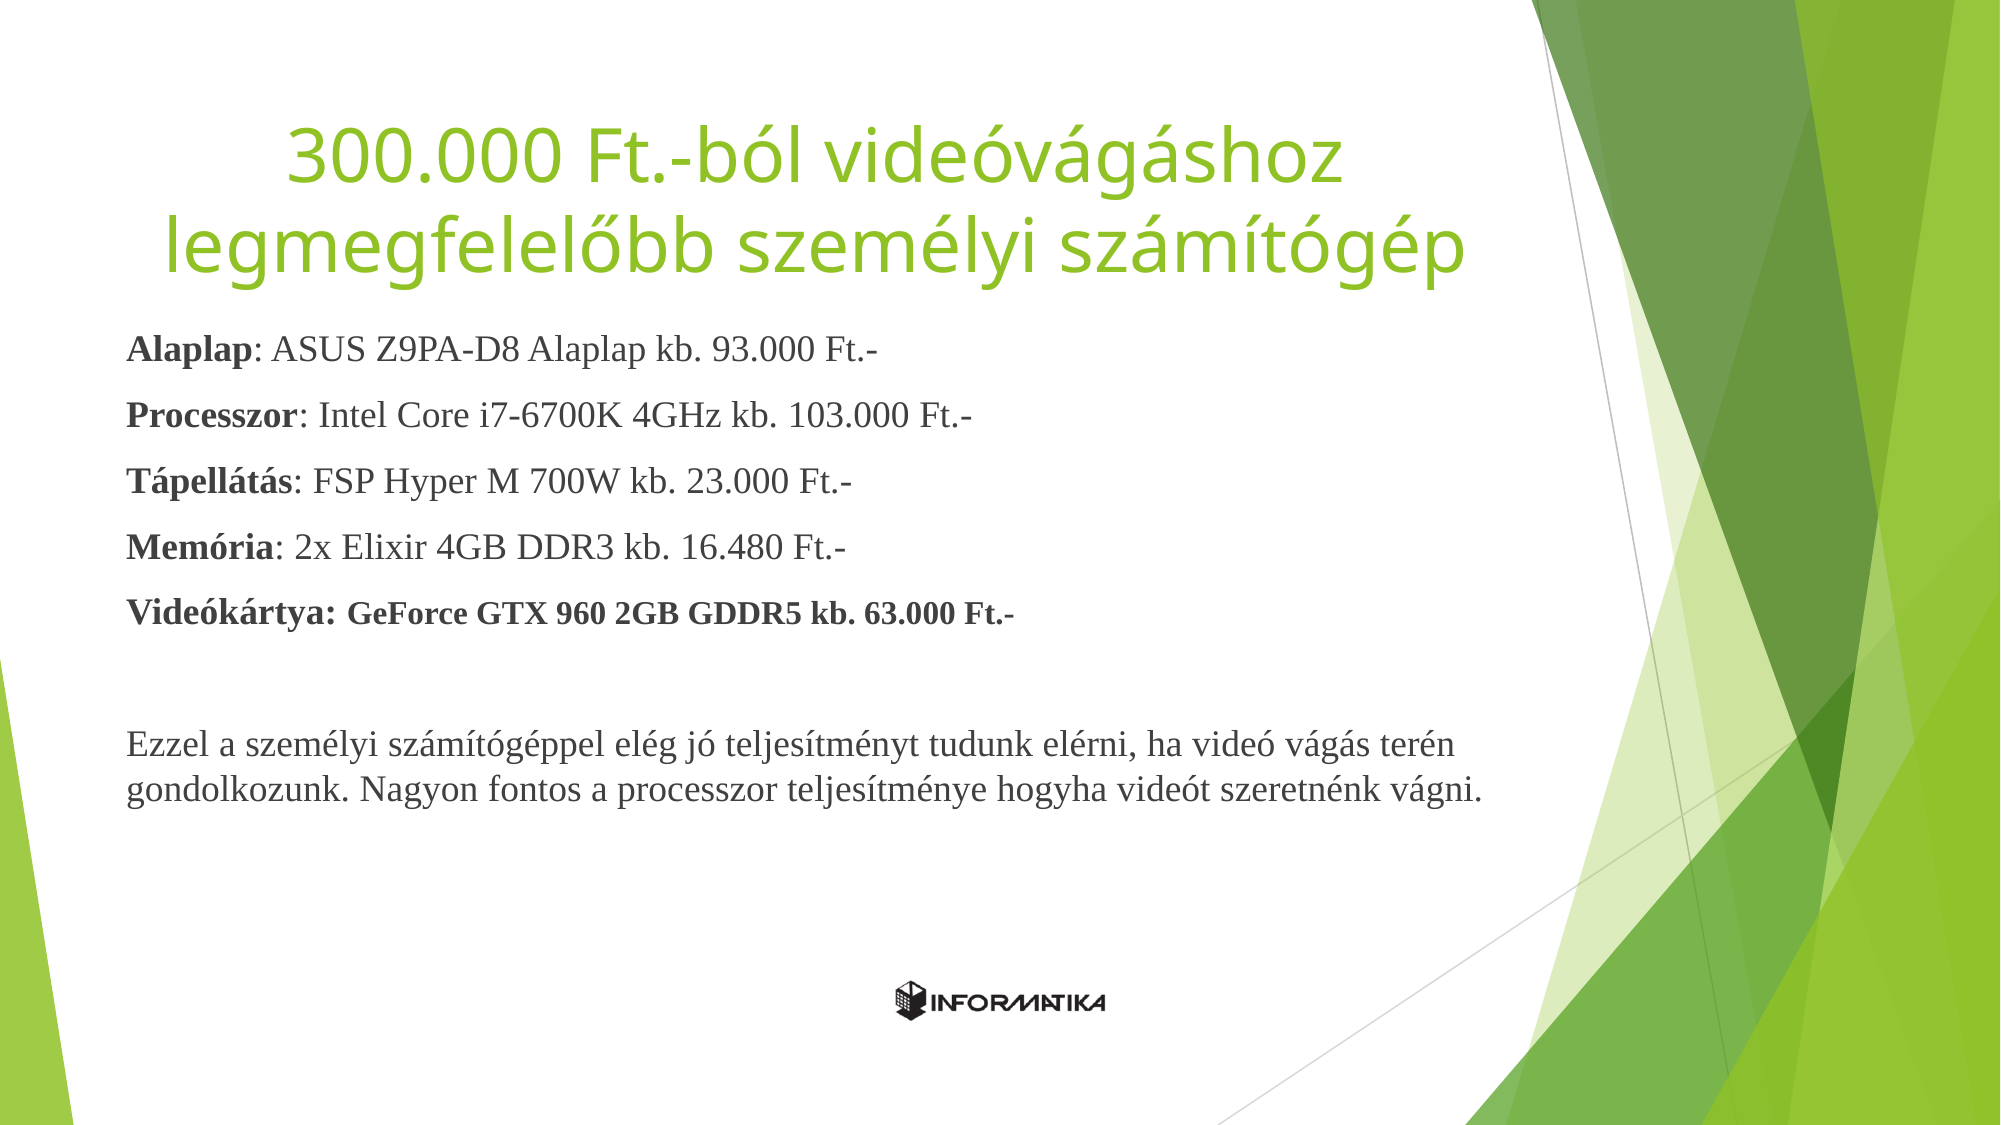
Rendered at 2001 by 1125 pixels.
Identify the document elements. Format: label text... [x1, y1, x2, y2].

title 300.000 Ft.-ból videóvágáshoz legmegfelelőbb személyi számítógép [111, 99, 1522, 316]
picture [892, 892, 1108, 1108]
list Alaplap: ASUS Z9PA-D8 Alaplap kb. 93.000 Ft.- Processzor: Intel Core i7-6700K 4GHz kb. 103.000 Ft.- Tápellátás: FSP Hyper M 700W kb. 23.000 Ft.- Memória: 2x Elixir 4GB DDR3 kb. 16.480 Ft.- Videókártya: GeForce GTX 960 2GB GDDR5 kb. 63.000 Ft.- Ezzel a személyi számítógéppel elég jó teljesítményt tudunk elérni, ha videó vágás terén gondolkozunk. Nagyon fontos a processzor teljesítménye hogyha videót szeretnénk vágni. [111, 316, 1522, 954]
